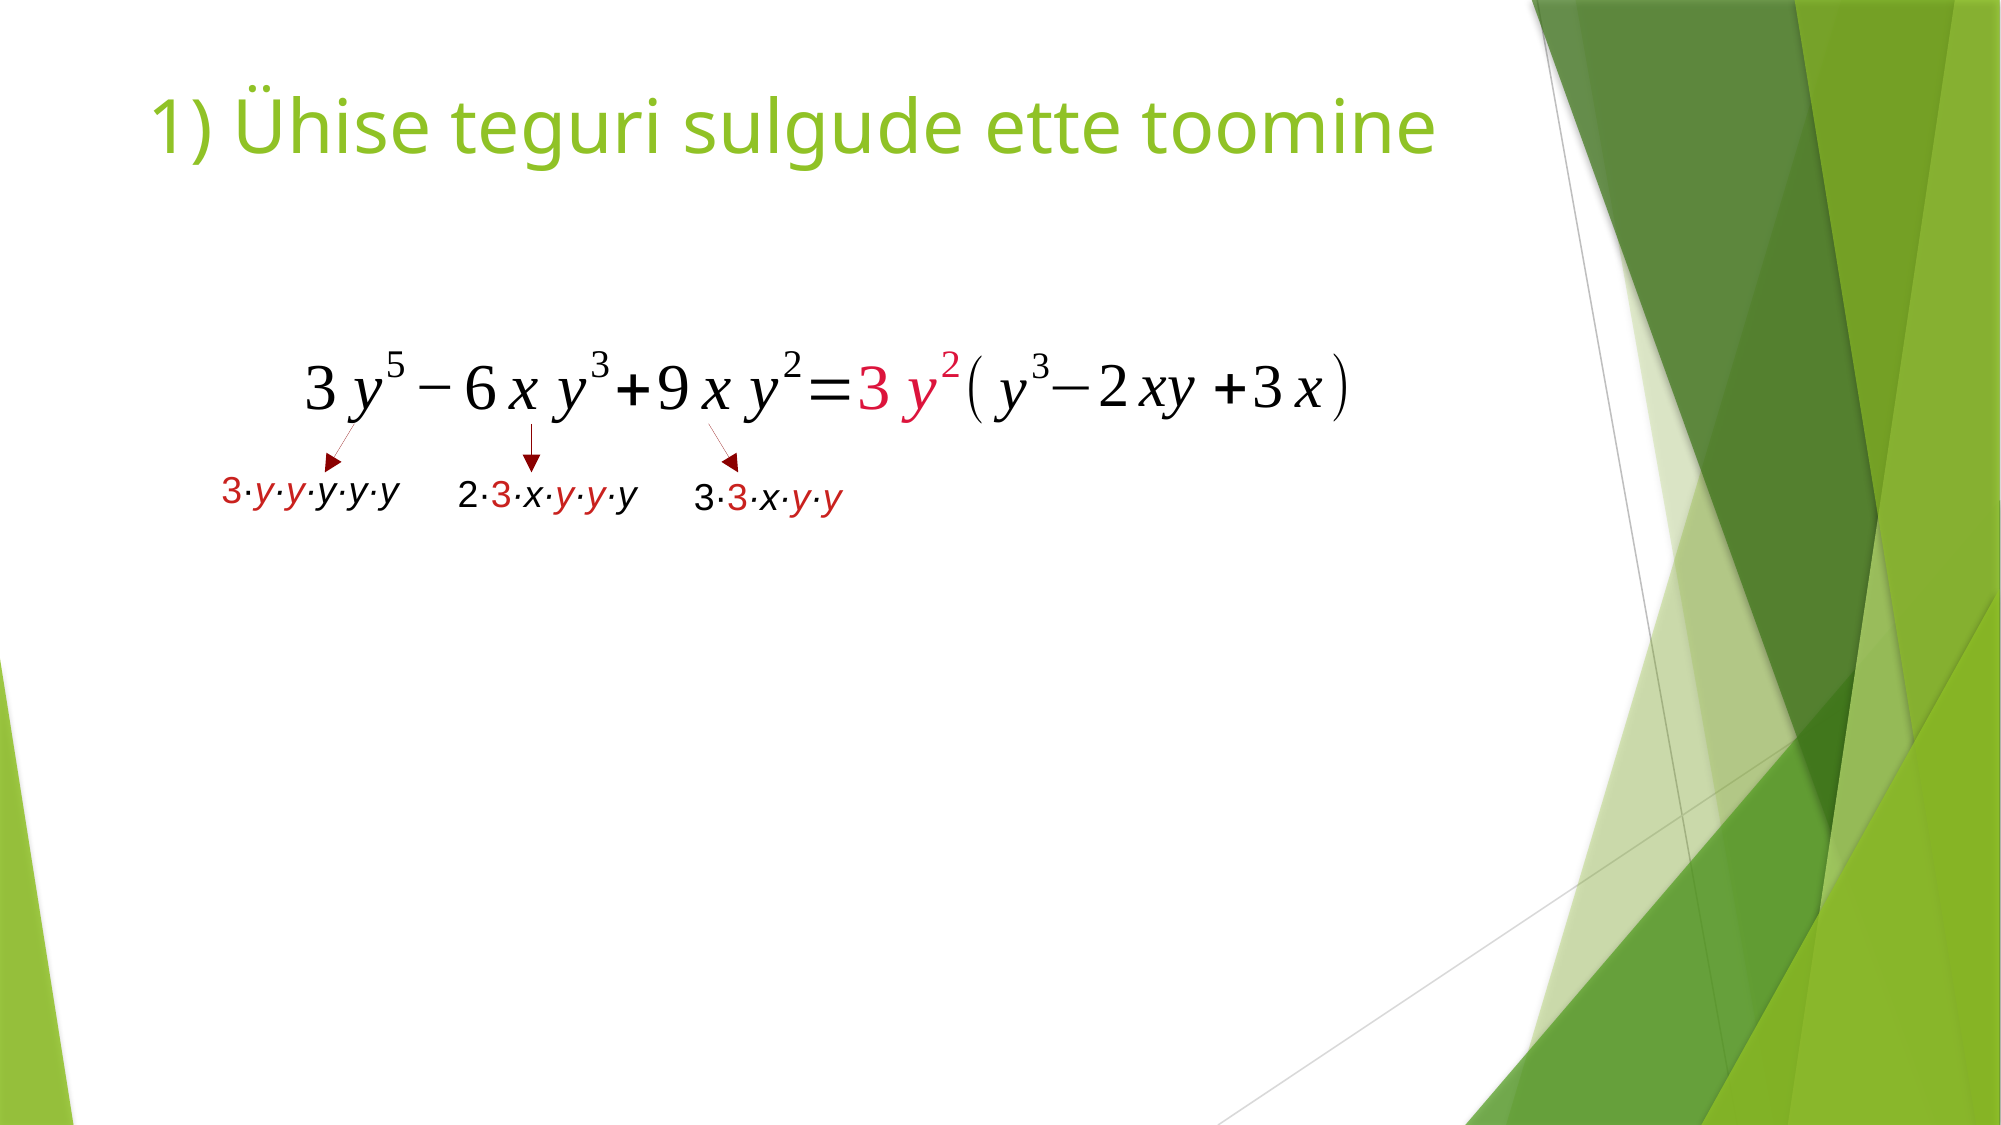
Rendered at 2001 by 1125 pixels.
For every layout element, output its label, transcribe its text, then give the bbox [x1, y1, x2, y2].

text_box 2·3·x·y·y·y [442, 466, 652, 524]
title 1) Ühise teguri sulgude ette toomine [132, 71, 1522, 213]
chart [297, 342, 1359, 428]
text_box 3·3·x·y·y [679, 468, 857, 526]
text_box 3·y·y·y·y·y [206, 461, 414, 519]
